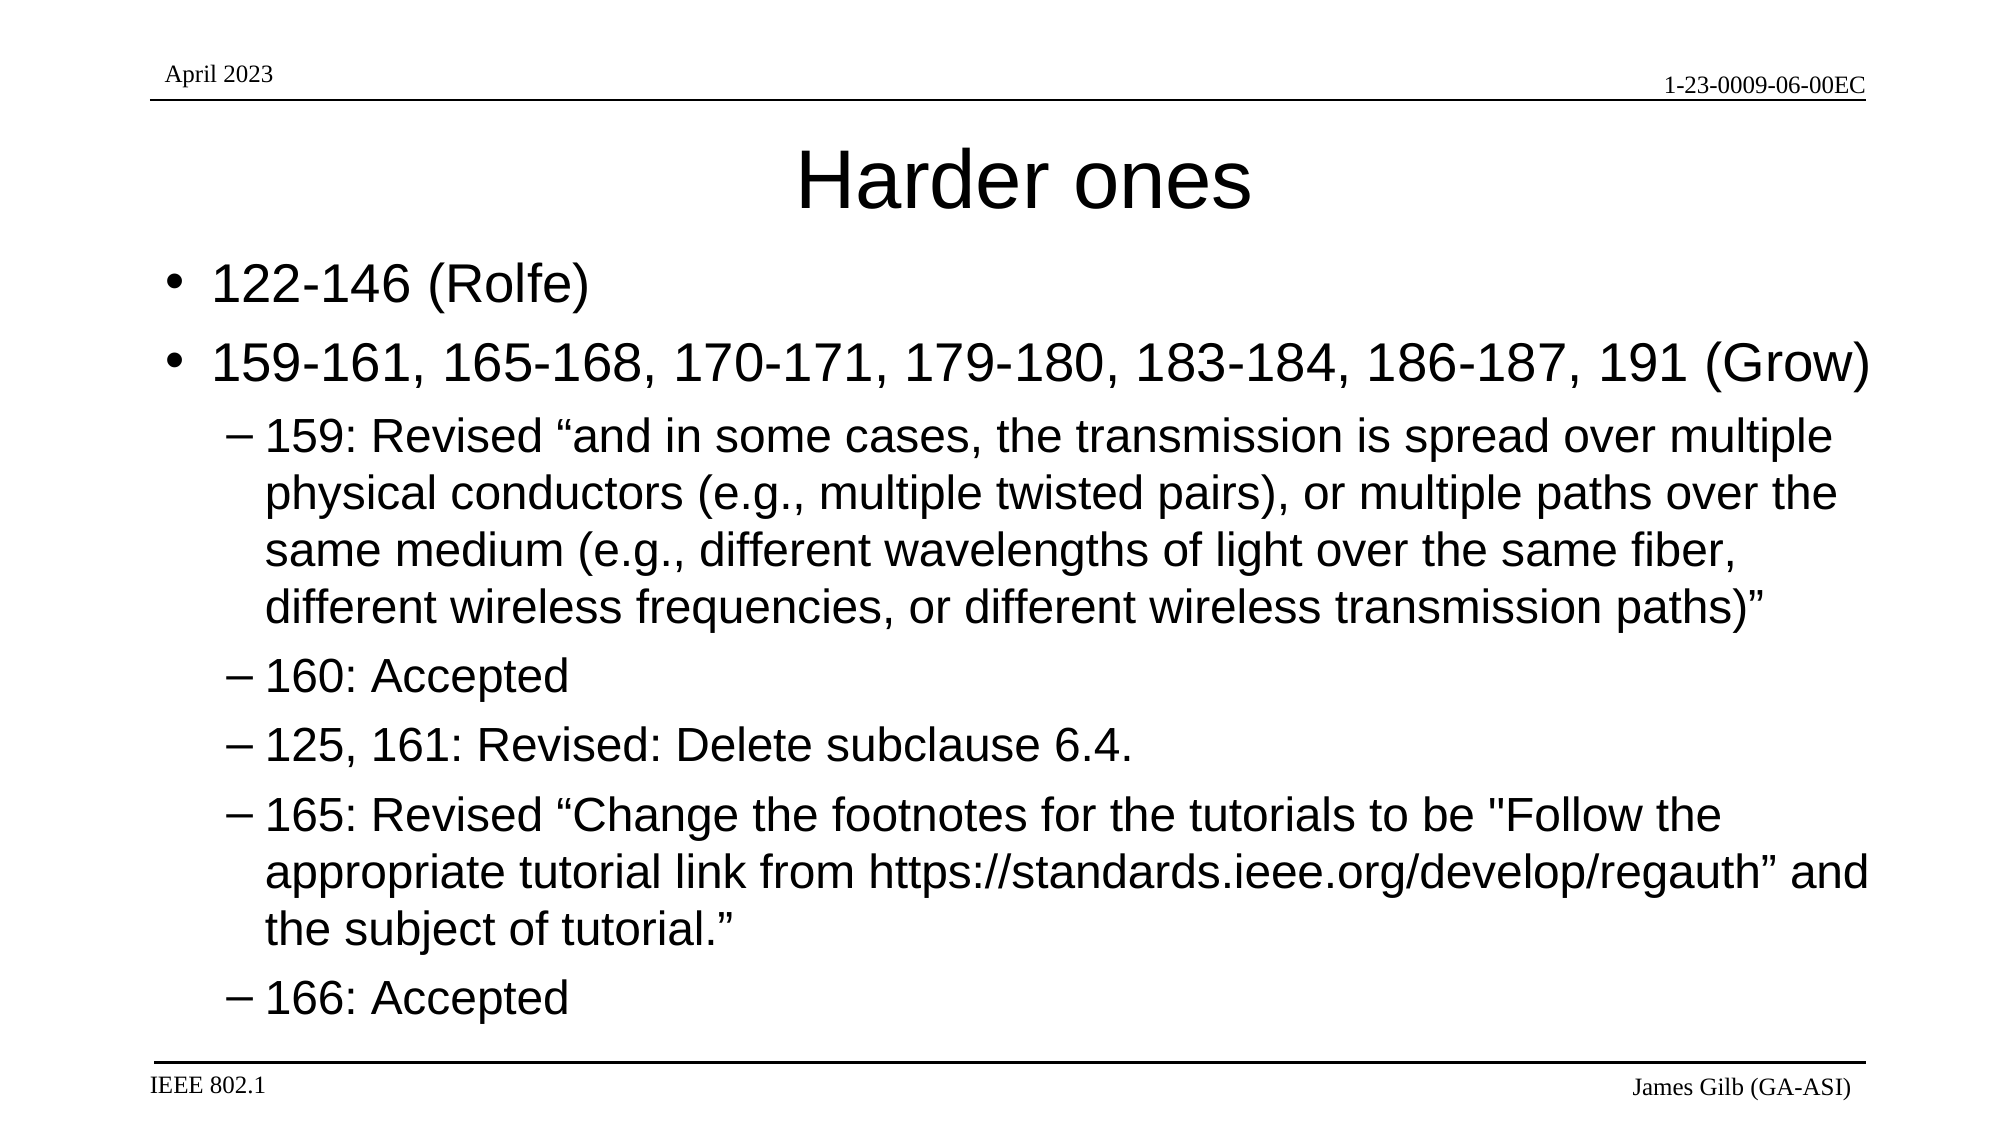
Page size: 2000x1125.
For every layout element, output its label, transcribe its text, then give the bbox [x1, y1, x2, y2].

list 122-146 (Rolfe) 159-161, 165-168, 170-171, 179-180, 183-184, 186-187, 191 (Grow) 159: Revised “and in some cases, the transmission is spread over multiple physical conductors (e.g., multiple twisted pairs), or multiple paths over the same medium (e.g., different wavelengths of light over the same fiber, different wireless frequencies, or different wireless transmission paths)” 160: Accepted 125, 161: Revised: Delete subclause 6.4. 165: Revised “Change the footnotes for the tutorials to be "Follow the appropriate tutorial link from https://standards.ieee.org/develop/regauth” and the subject of tutorial.” 166: Accepted [149, 239, 1900, 1051]
title Harder ones [149, 112, 1900, 238]
